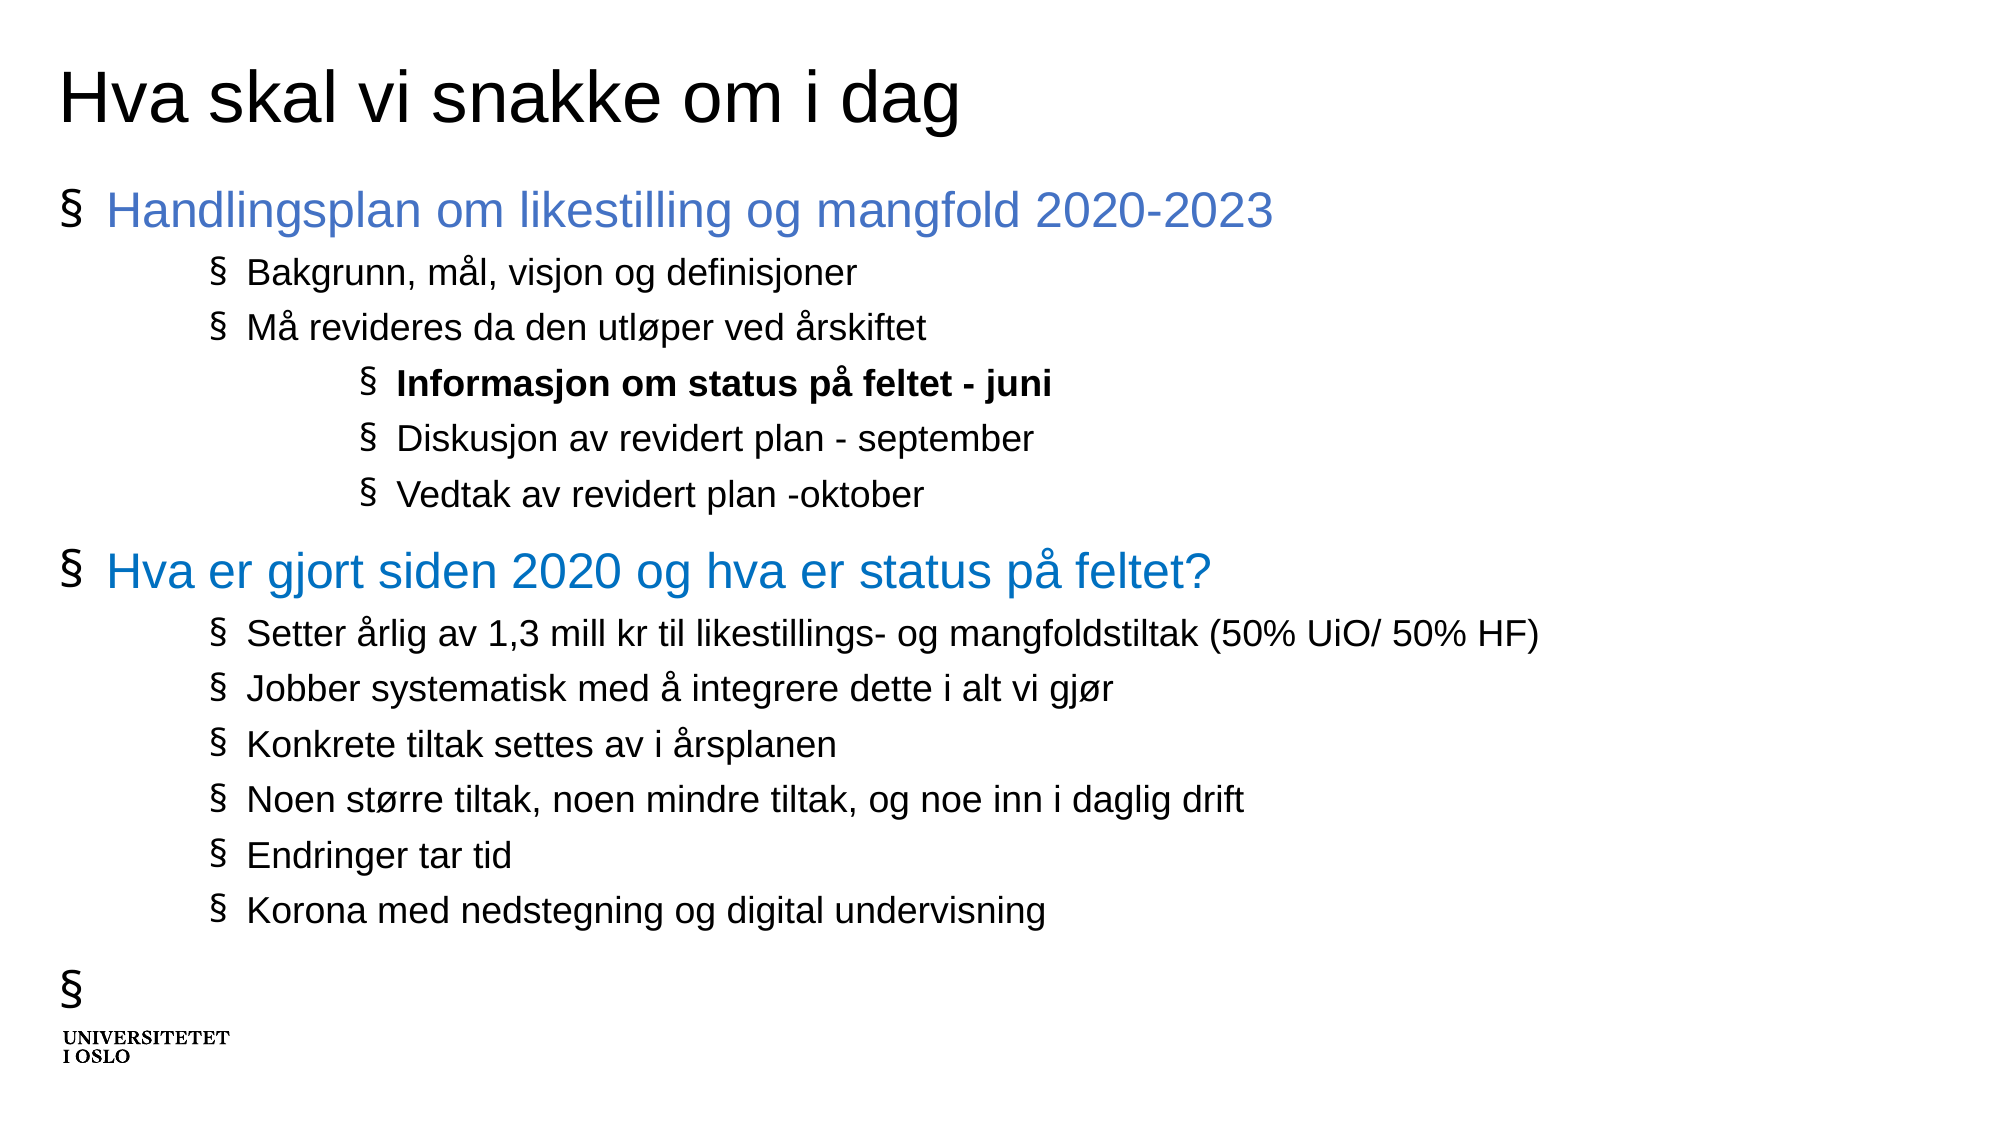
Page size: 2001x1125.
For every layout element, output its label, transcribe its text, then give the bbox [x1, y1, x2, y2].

list Handlingsplan om likestilling og mangfold 2020-2023 Bakgrunn, mål, visjon og definisjoner Må revideres da den utløper ved årskiftet Informasjon om status på feltet - juni Diskusjon av revidert plan - september Vedtak av revidert plan -oktober Hva er gjort siden 2020 og hva er status på feltet? Setter årlig av 1,3 mill kr til likestillings- og mangfoldstiltak (50% UiO/ 50% HF) Jobber systematisk med å integrere dette i alt vi gjør Konkrete tiltak settes av i årsplanen Noen større tiltak, noen mindre tiltak, og noe inn i daglig drift Endringer tar tid Korona med nedstegning og digital undervisning [59, 177, 1941, 968]
title Hva skal vi snakke om i dag [59, 59, 1941, 149]
